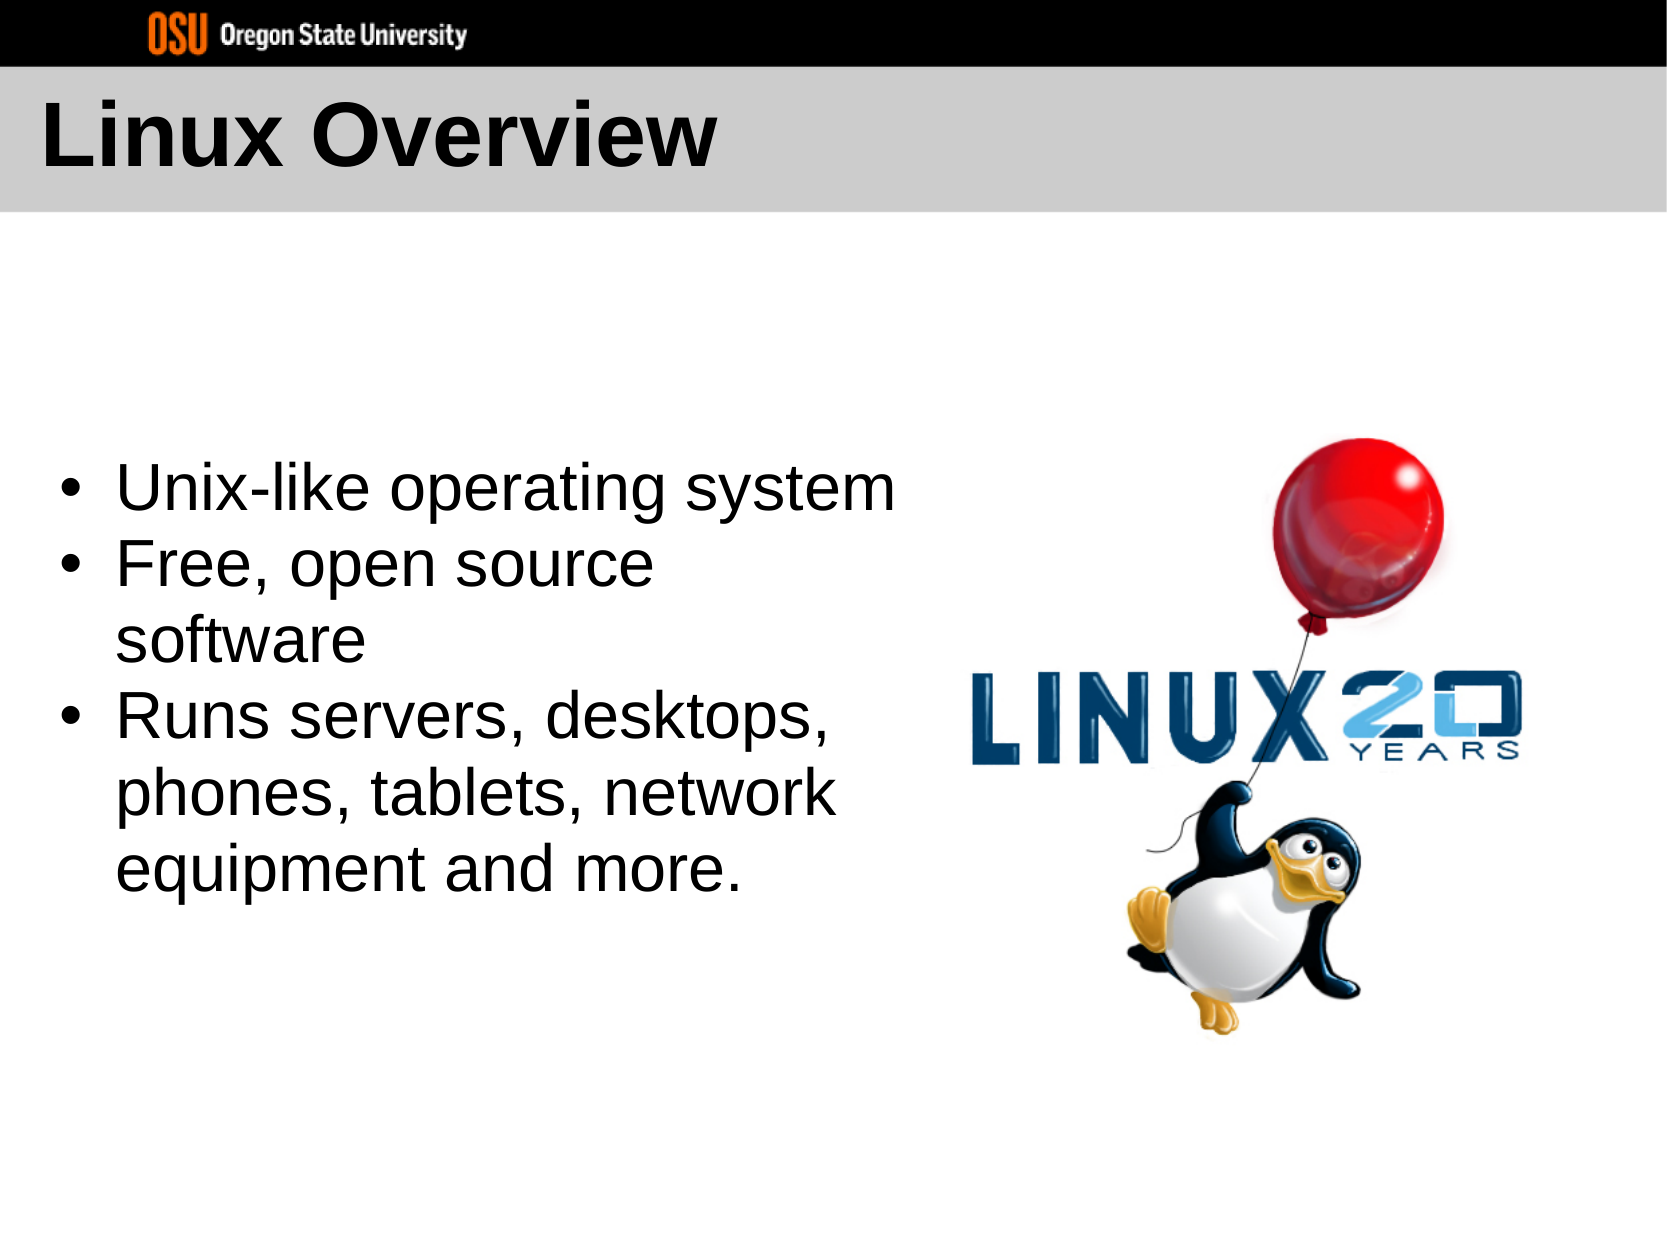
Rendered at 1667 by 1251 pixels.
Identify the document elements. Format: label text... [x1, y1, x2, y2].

title Linux Overview [40, 83, 1625, 233]
list Unix-like operating system Free, open source software Runs servers, desktops, phones, tablets, network equipment and more. [40, 449, 923, 1148]
picture [0, 0, 1667, 1251]
